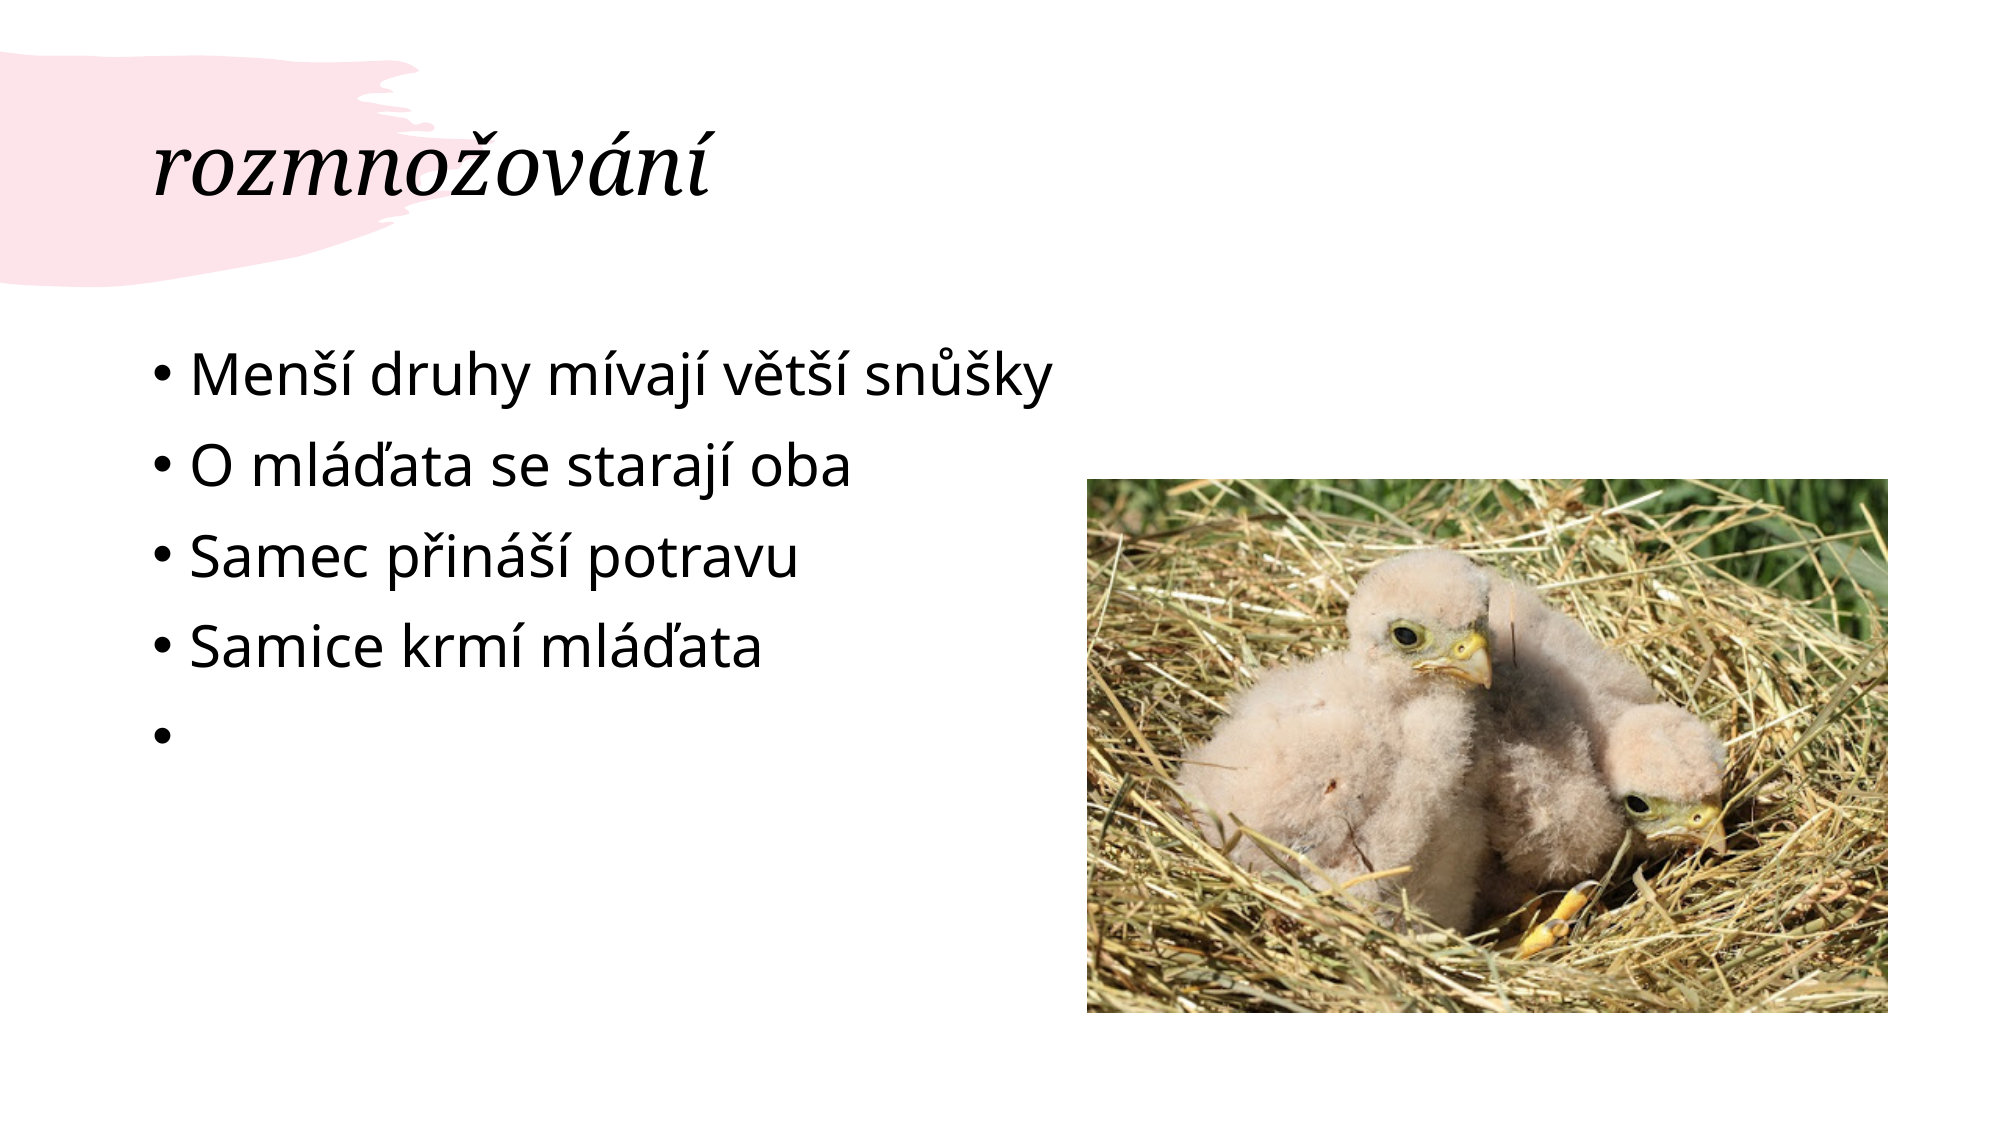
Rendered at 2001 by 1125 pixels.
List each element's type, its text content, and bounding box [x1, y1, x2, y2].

picture [1087, 479, 1888, 1013]
list Menší druhy mívají větší snůšky O mláďata se starají oba Samec přináší potravu Samice krmí mláďata [137, 329, 1863, 1013]
title rozmnožování [137, 59, 1863, 278]
